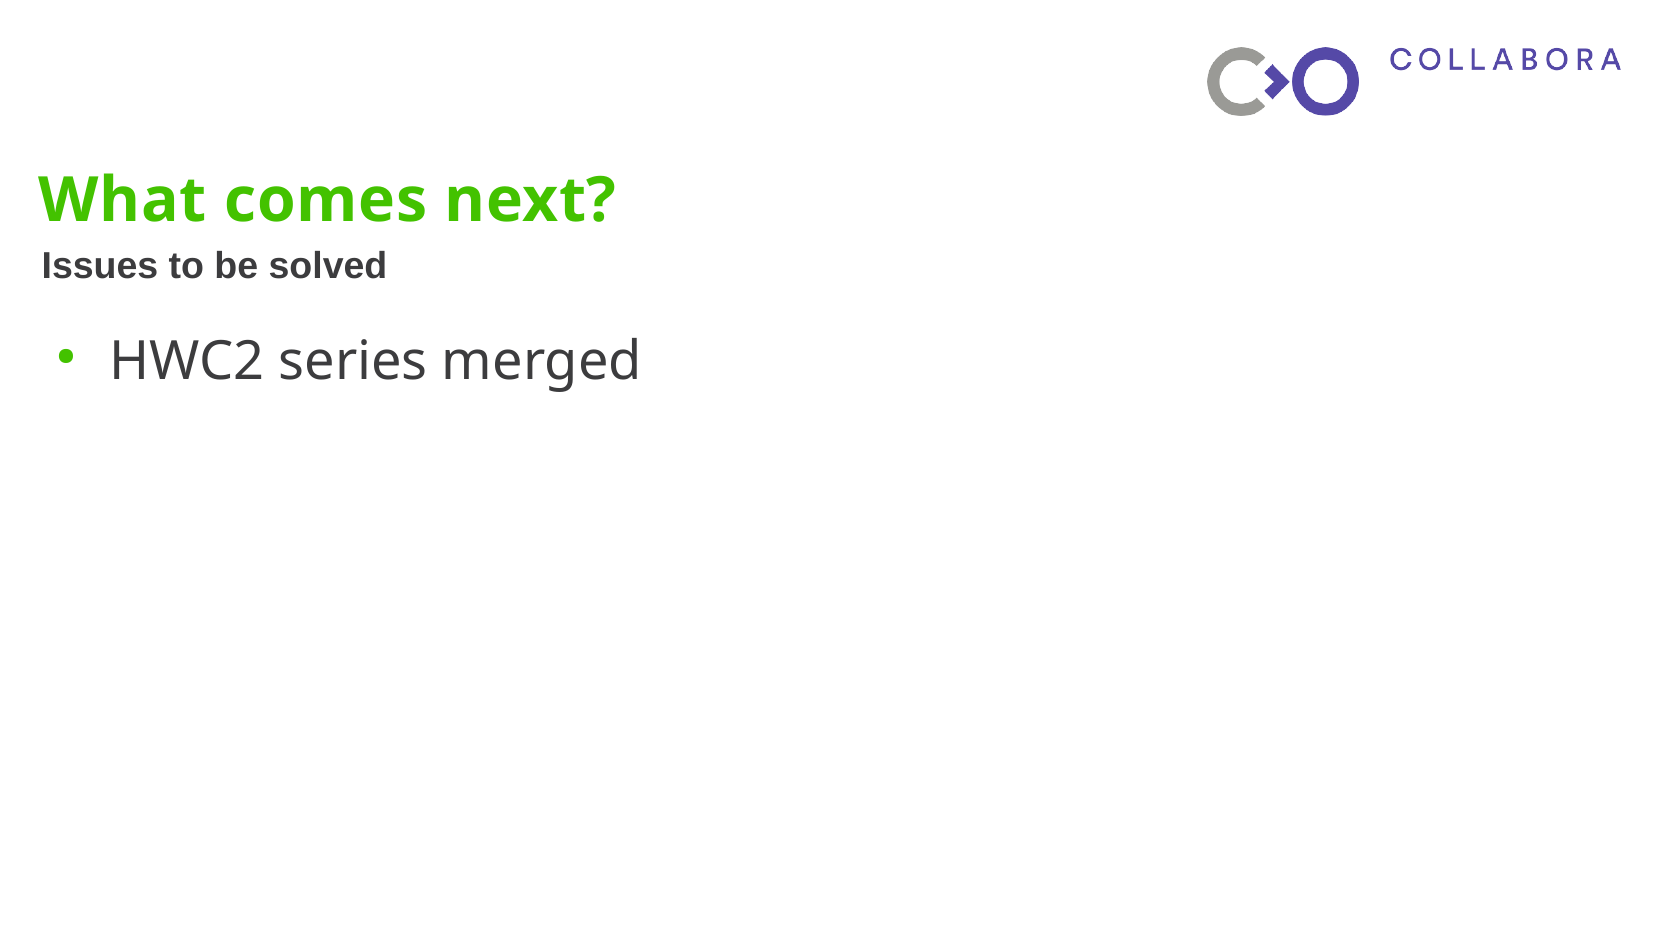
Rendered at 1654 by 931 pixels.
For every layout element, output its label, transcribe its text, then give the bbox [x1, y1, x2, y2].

picture [1207, 47, 1621, 116]
list HWC2 series merged [38, 325, 1614, 581]
text_box Issues to be solved [41, 240, 1614, 290]
title What comes next? [38, 159, 1614, 216]
